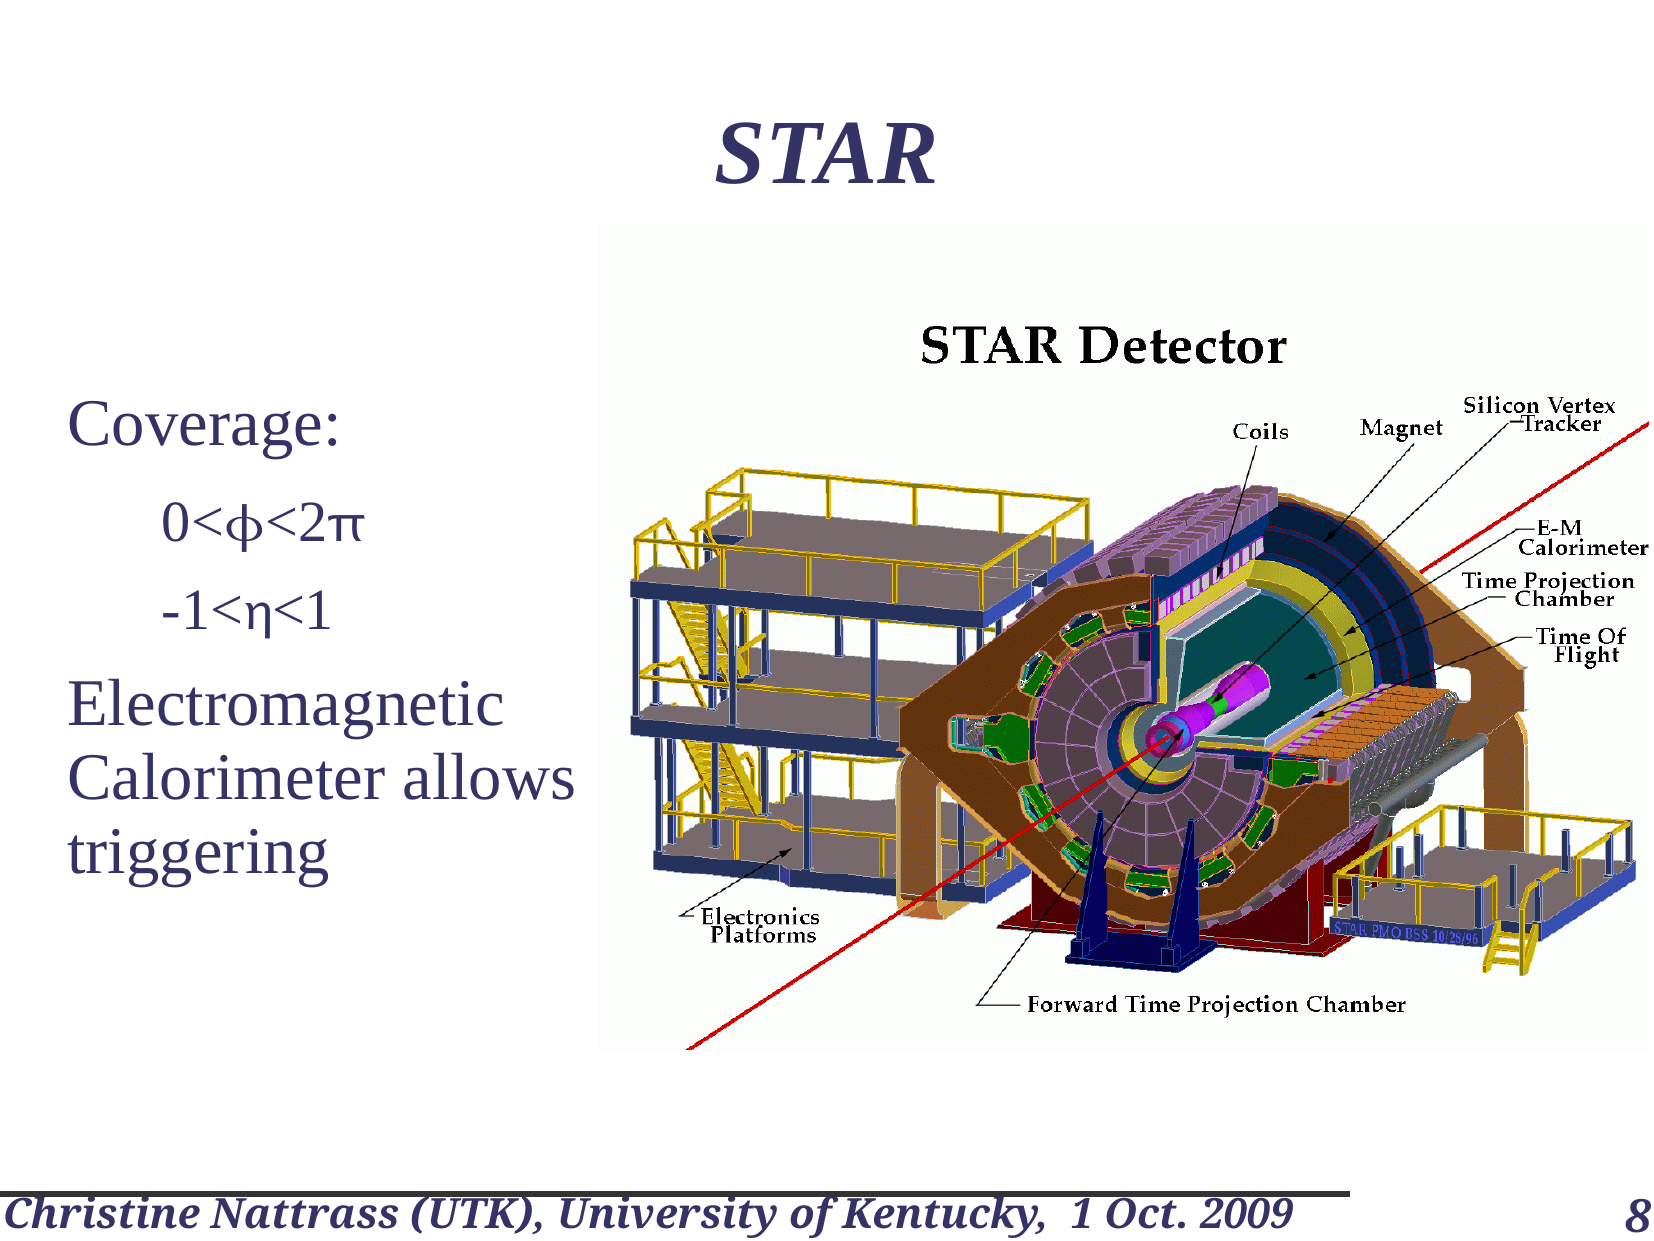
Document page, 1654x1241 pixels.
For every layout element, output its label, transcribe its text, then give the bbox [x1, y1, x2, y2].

title STAR [82, 49, 1571, 257]
list Coverage: 0<<2 -1<<1 Electromagnetic Calorimeter allows triggering [67, 386, 603, 1117]
picture [598, 224, 1649, 1050]
